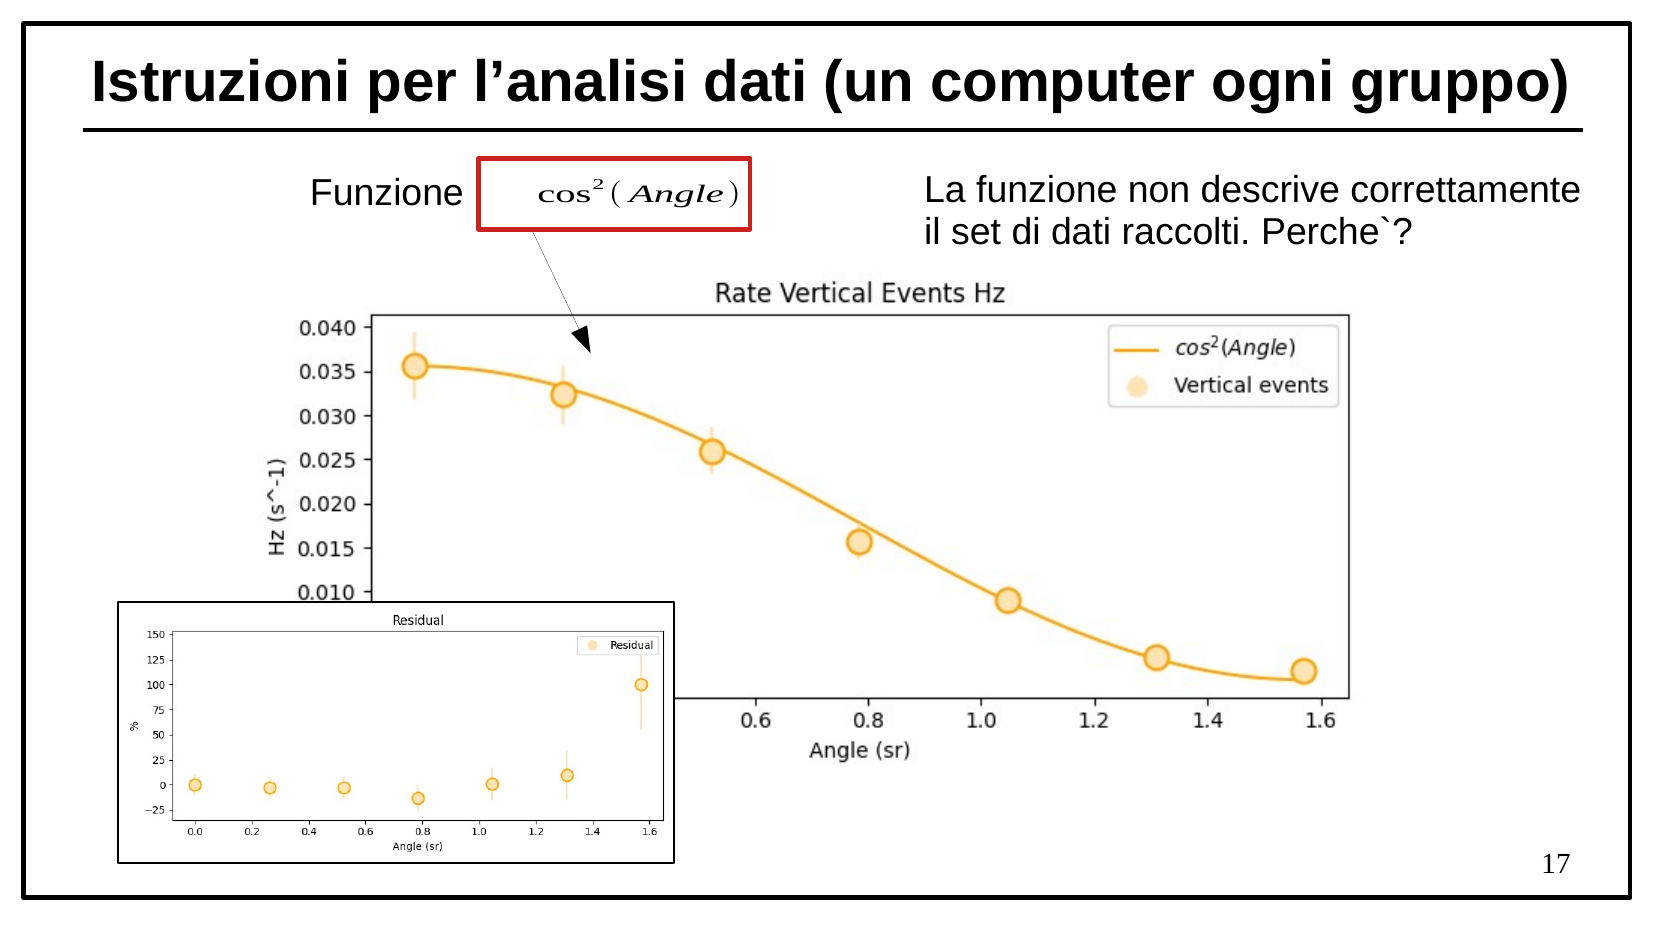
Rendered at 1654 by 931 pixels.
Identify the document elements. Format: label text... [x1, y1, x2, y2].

text_box Funzione [295, 164, 804, 263]
text_box La funzione non descrive correttamente il set di dati raccolti. Perche`? [909, 161, 1619, 260]
text_box Istruzioni per l’analisi dati (un computer ogni gruppo) [76, 41, 1601, 154]
picture [245, 259, 1371, 785]
chart [527, 175, 751, 209]
text_box Funzione [481, 164, 748, 227]
picture [118, 603, 674, 863]
